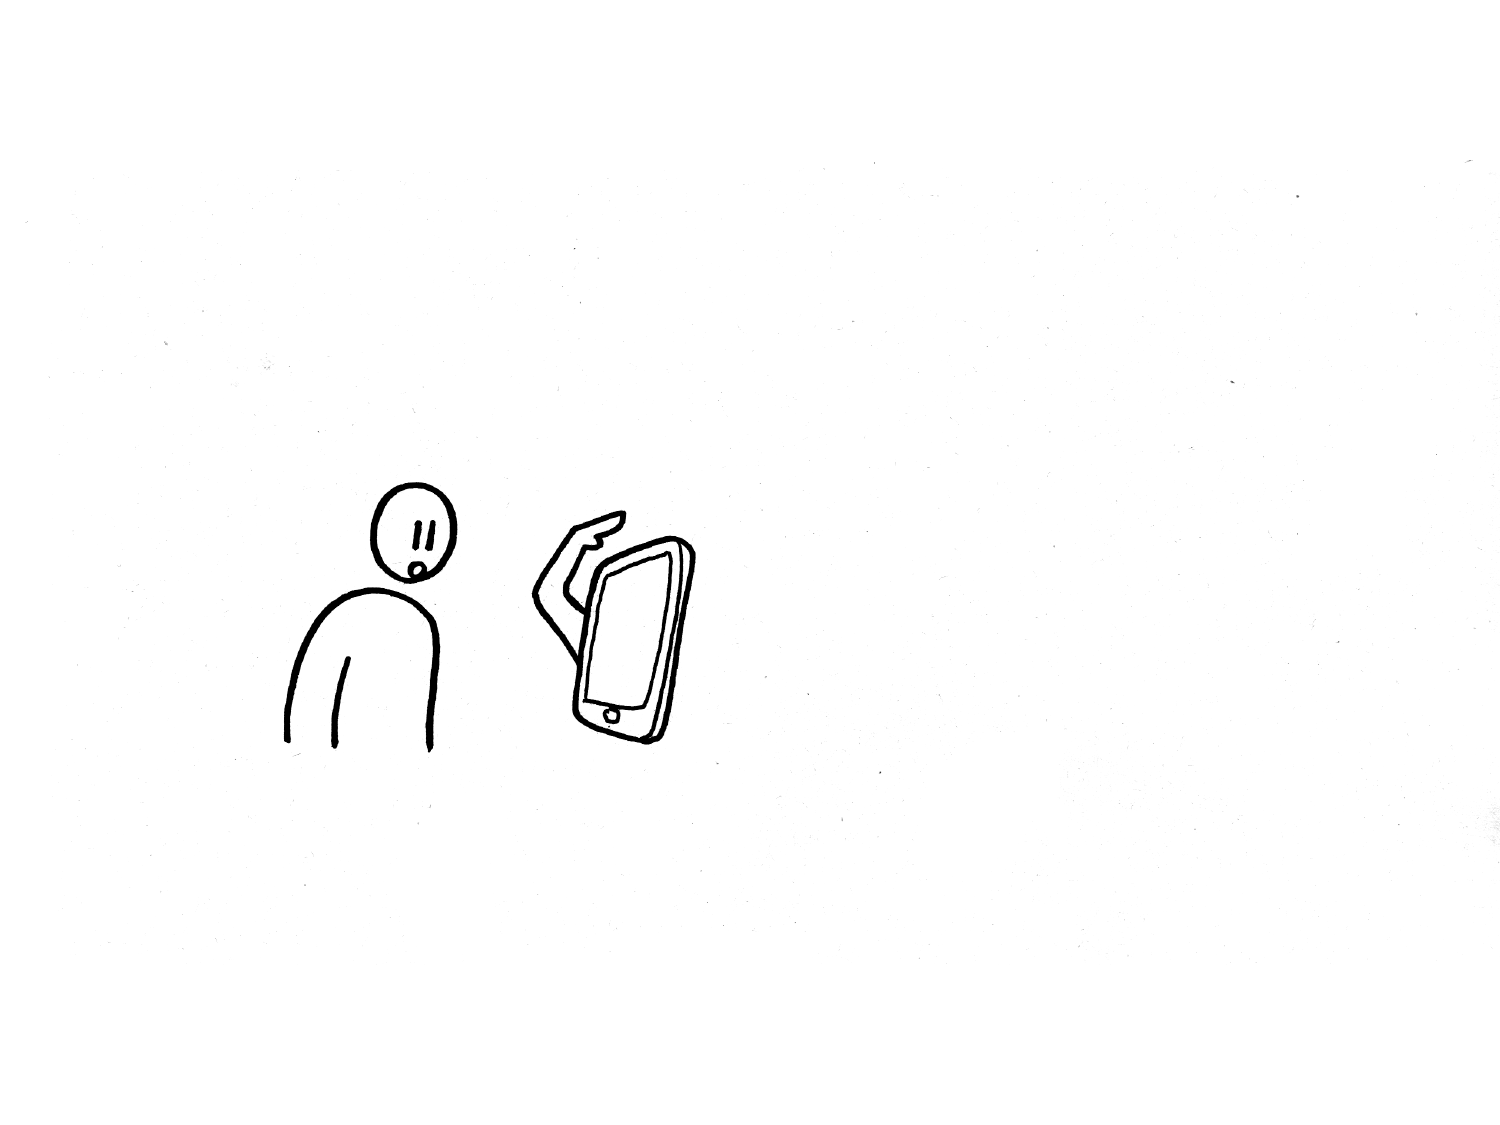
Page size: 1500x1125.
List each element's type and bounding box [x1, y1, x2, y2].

picture [0, 160, 1500, 965]
